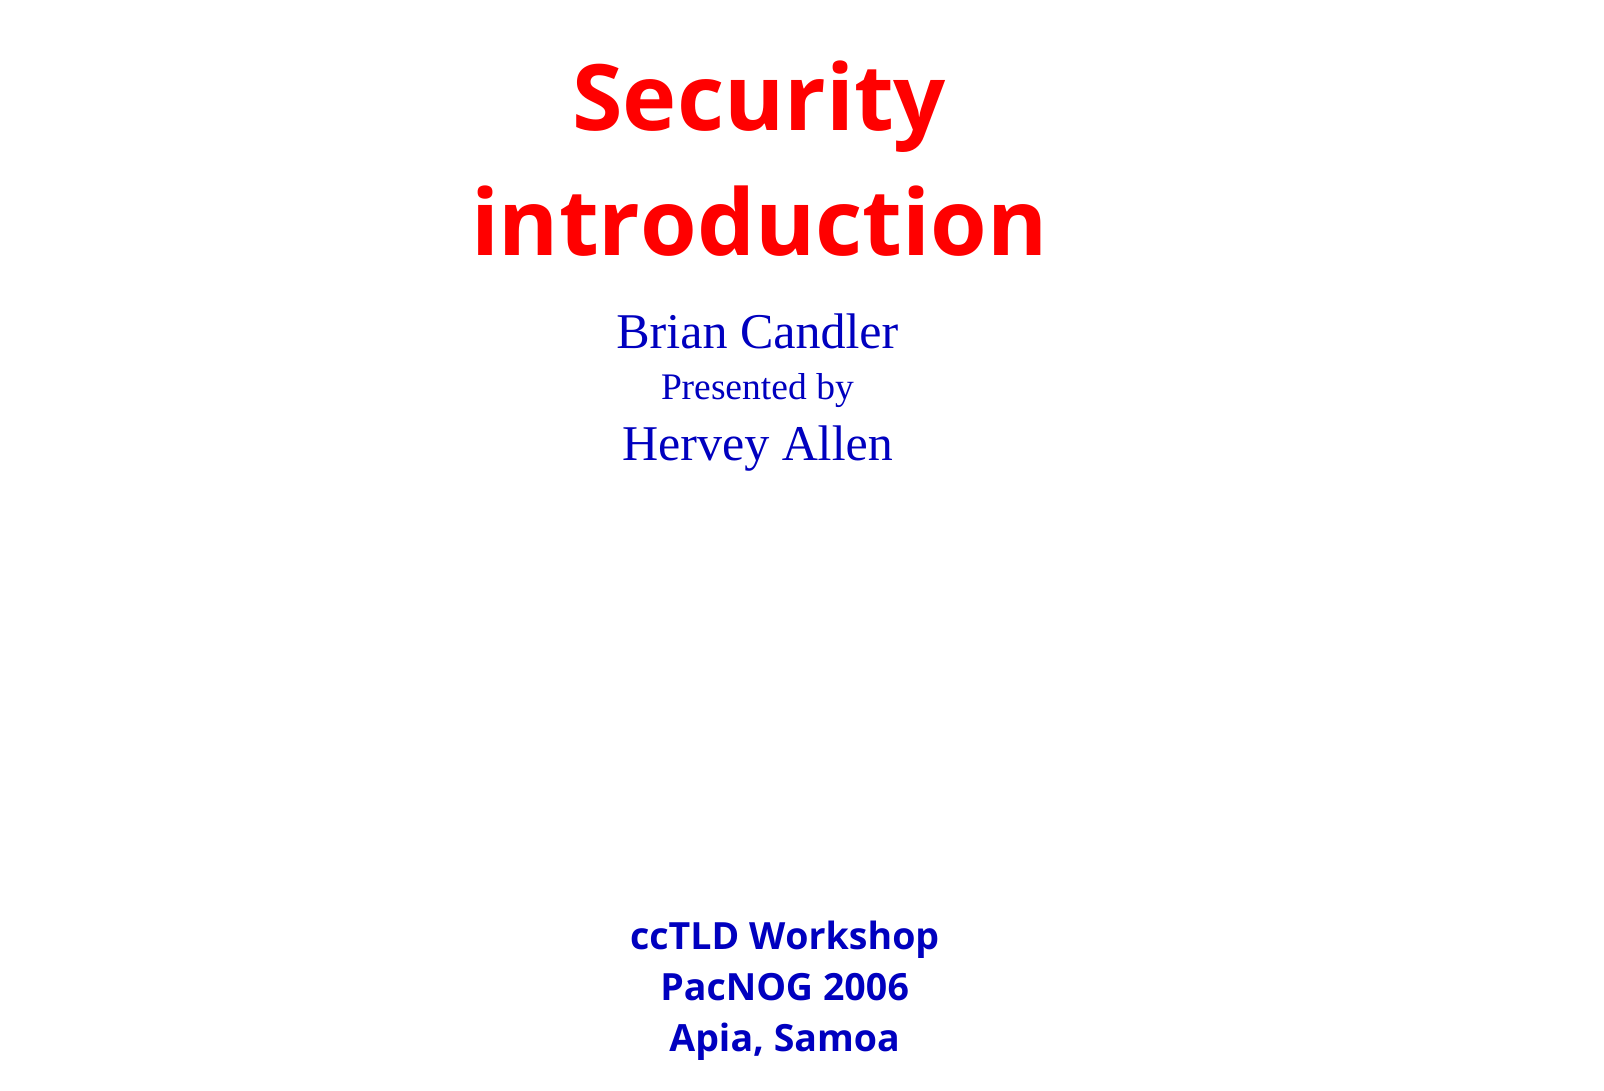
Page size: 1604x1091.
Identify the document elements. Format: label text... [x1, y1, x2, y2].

text_box Brian Candler Presented by Hervey Allen [601, 288, 914, 480]
text_box ccTLD Workshop PacNOG 2006 Apia, Samoa [630, 909, 940, 1063]
title Security introduction [293, 32, 1226, 146]
